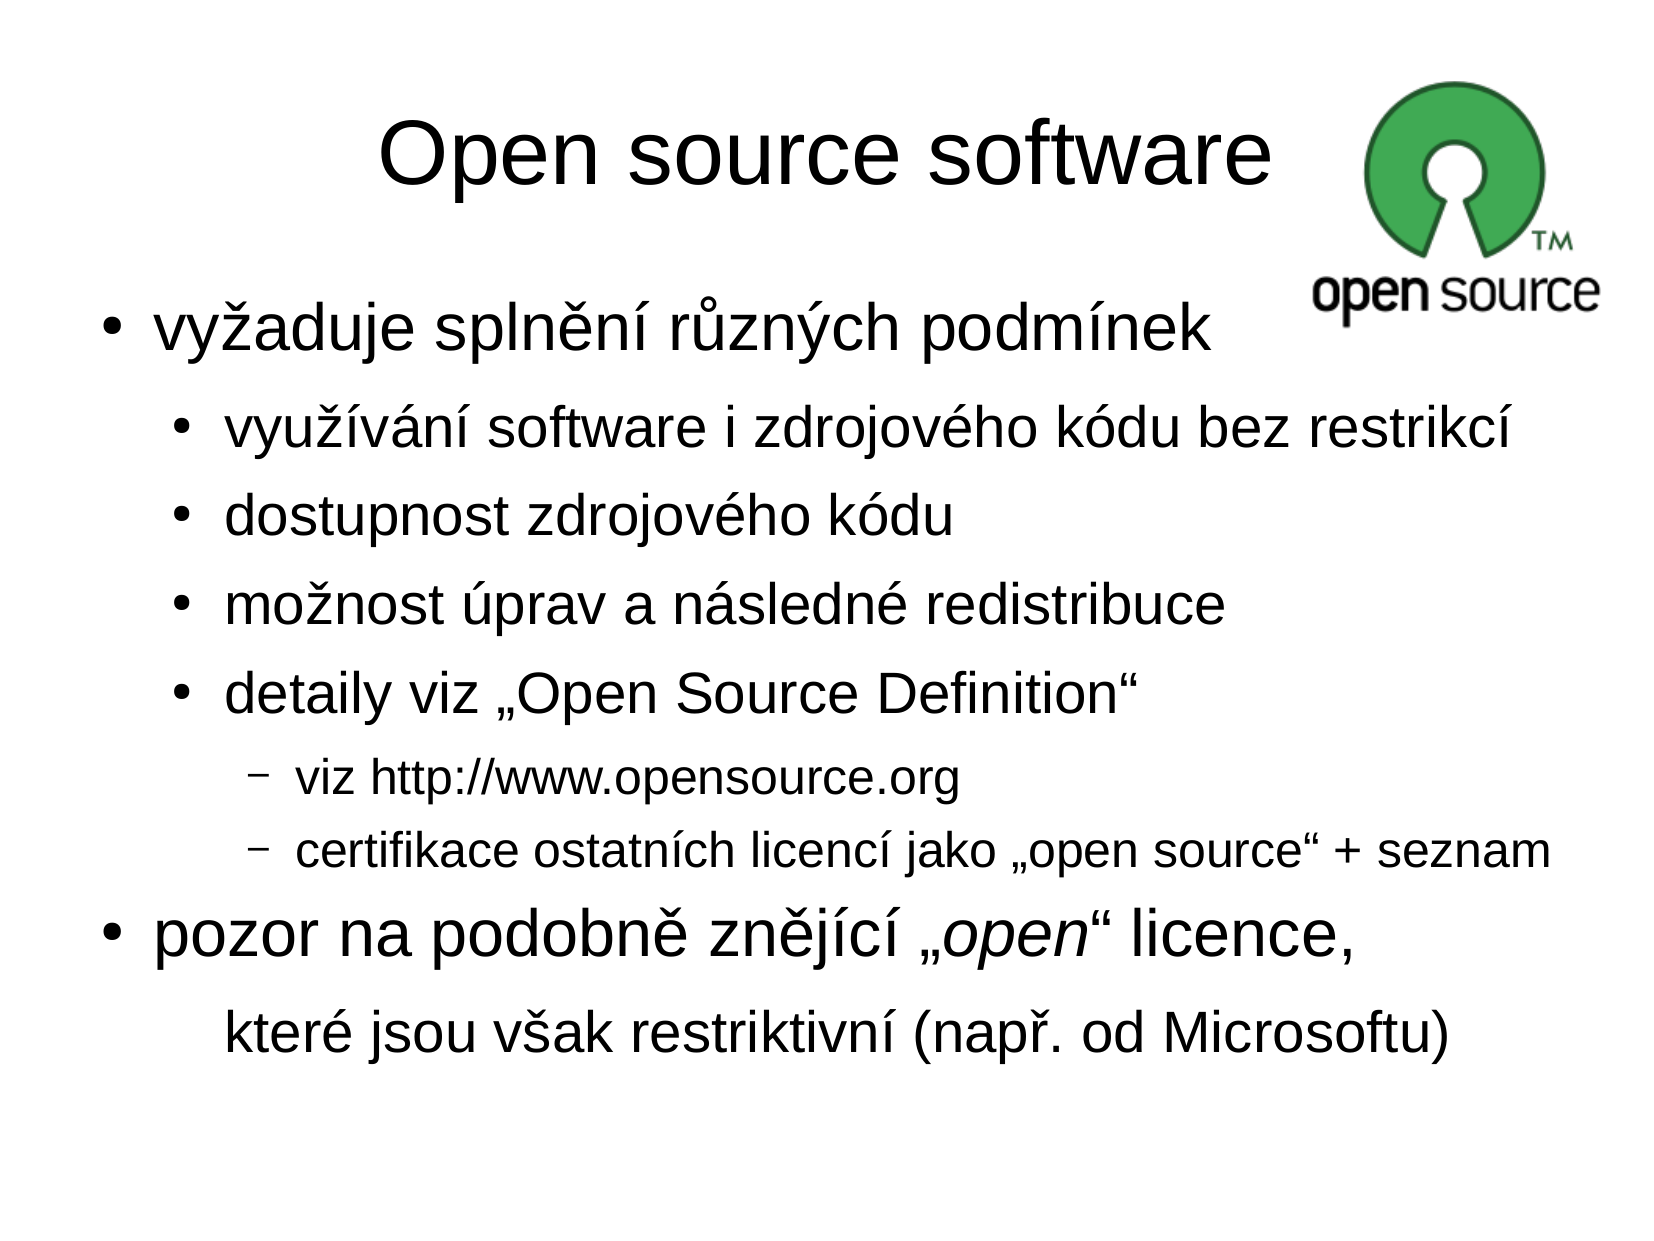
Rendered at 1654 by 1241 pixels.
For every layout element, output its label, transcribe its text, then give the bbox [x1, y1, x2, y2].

list vyžaduje splnění různých podmínek využívání software i zdrojového kódu bez restrikcí dostupnost zdrojového kódu možnost úprav a následné redistribuce detaily viz „Open Source Definition“ viz http://www.opensource.org certifikace ostatních licencí jako „open source“ + seznam pozor na podobně znějící „open“ licence, které jsou však restriktivní (např. od Microsoftu) [82, 290, 1571, 1094]
title Open source software [82, 56, 1571, 250]
picture [1299, 58, 1612, 341]
